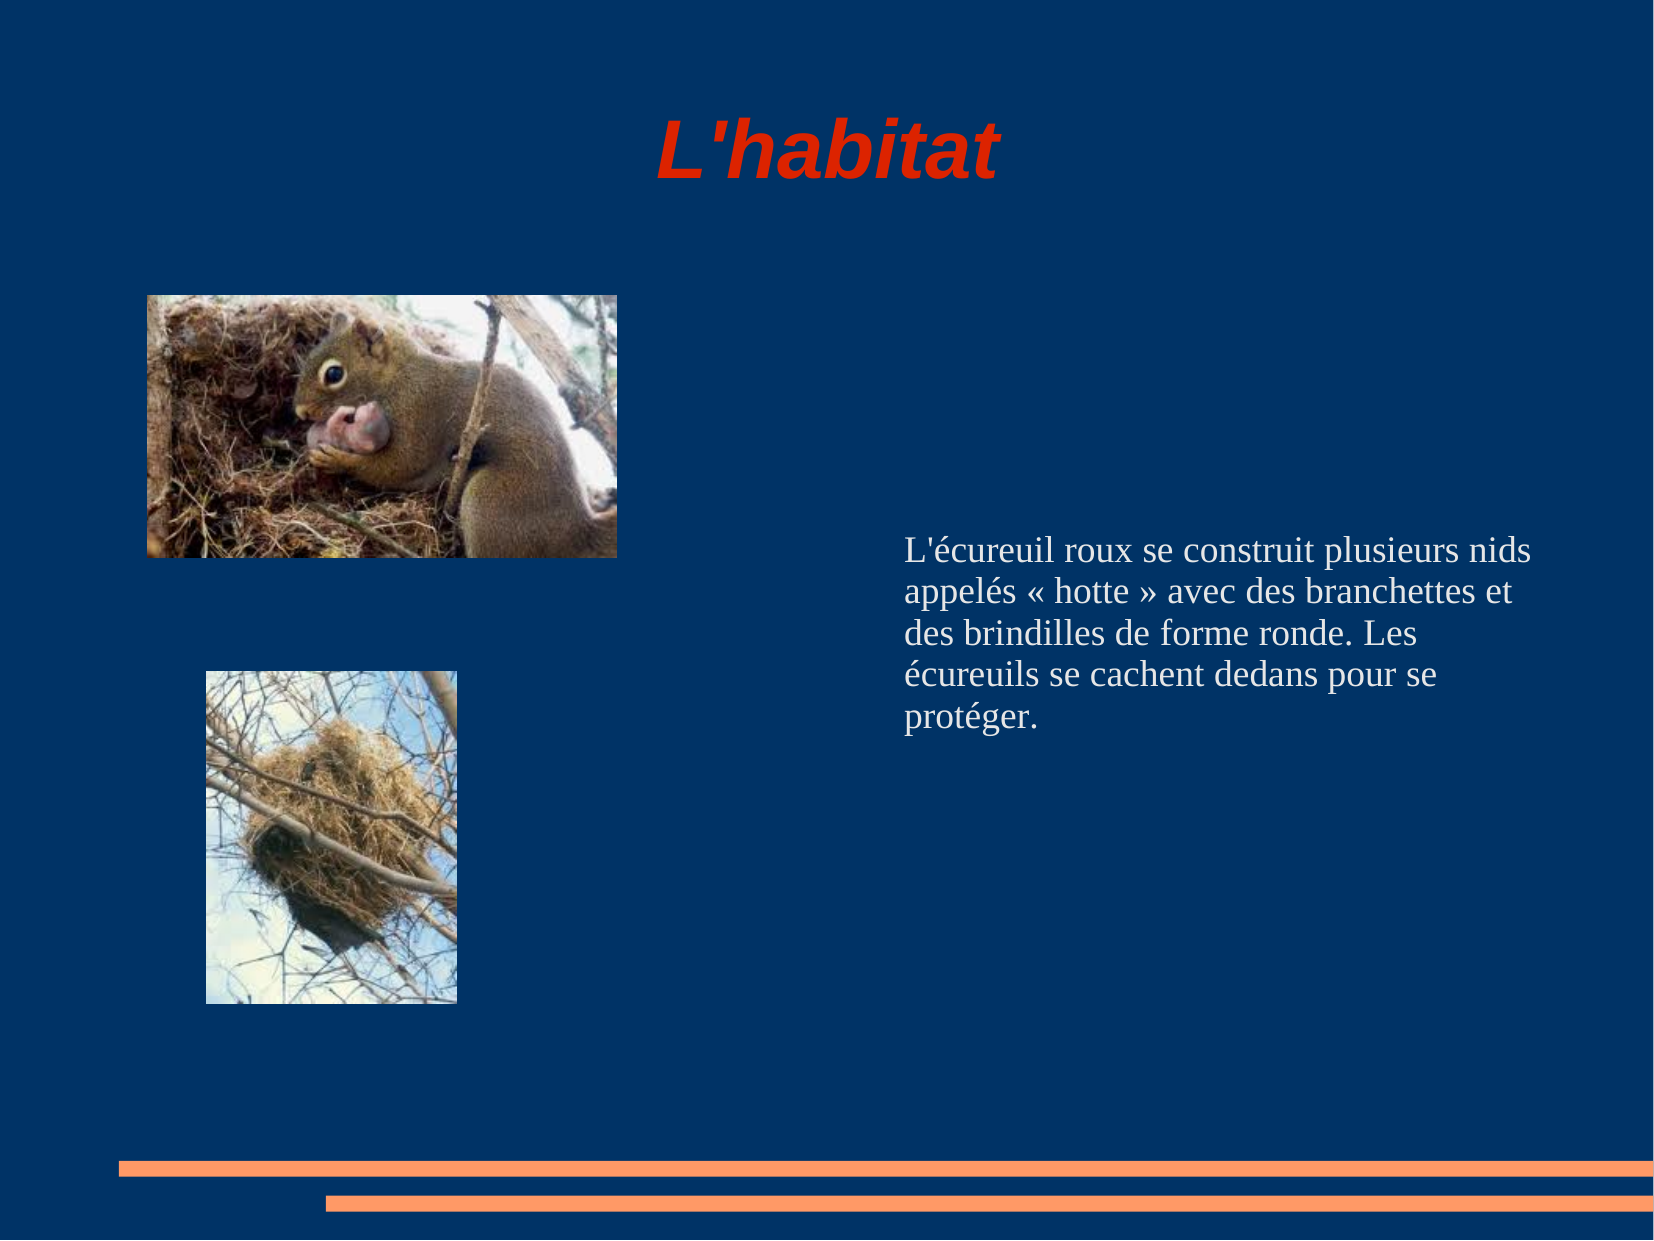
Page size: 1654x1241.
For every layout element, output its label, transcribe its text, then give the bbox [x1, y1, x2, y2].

title L'habitat [121, 53, 1534, 246]
list L'écureuil roux se construit plusieurs nids appelés « hotte » avec des branchettes et des brindilles de forme ronde. Les écureuils se cachent dedans pour se protéger. [833, 528, 1536, 768]
picture [147, 295, 617, 558]
picture [206, 671, 457, 1004]
